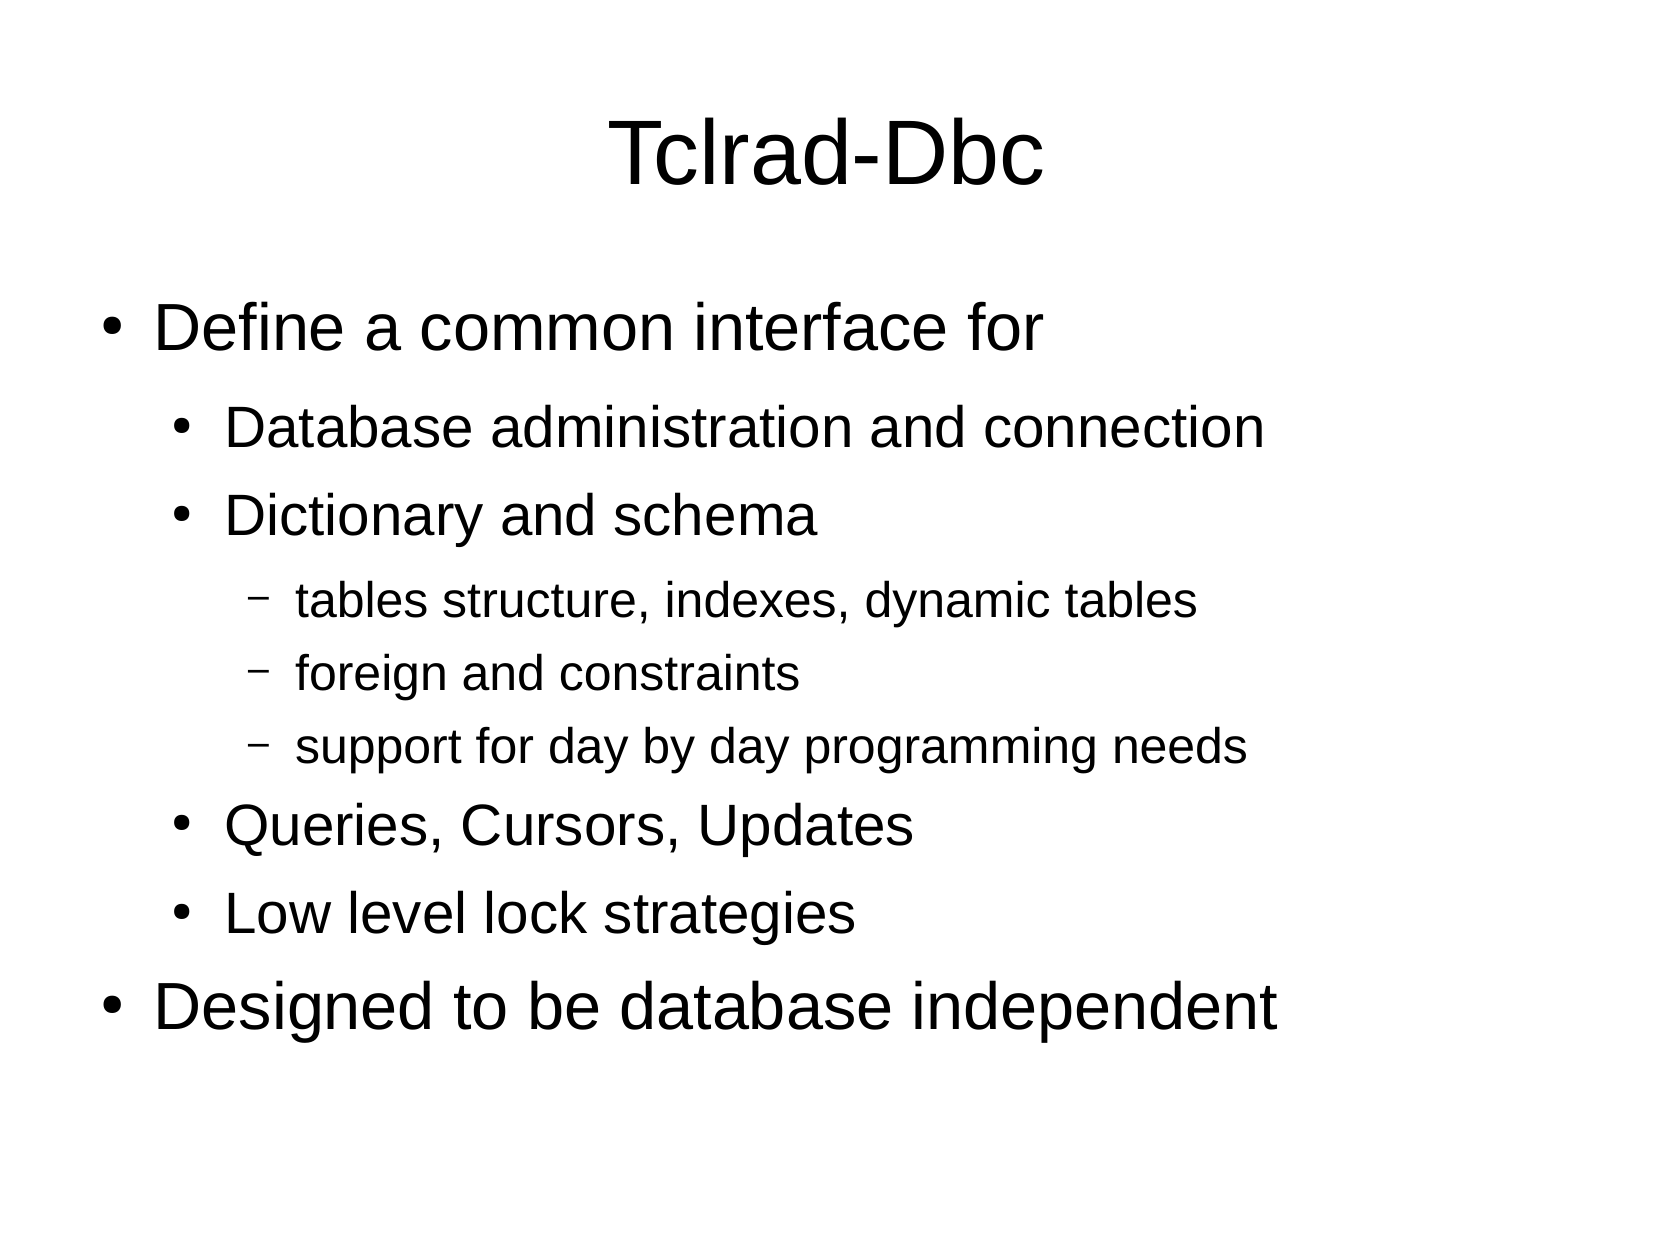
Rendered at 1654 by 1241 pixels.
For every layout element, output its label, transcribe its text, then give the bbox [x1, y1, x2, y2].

title Tclrad-Dbc [82, 56, 1571, 250]
list Define a common interface for Database administration and connection Dictionary and schema tables structure, indexes, dynamic tables foreign and constraints support for day by day programming needs Queries, Cursors, Updates Low level lock strategies Designed to be database independent [82, 290, 1571, 1094]
